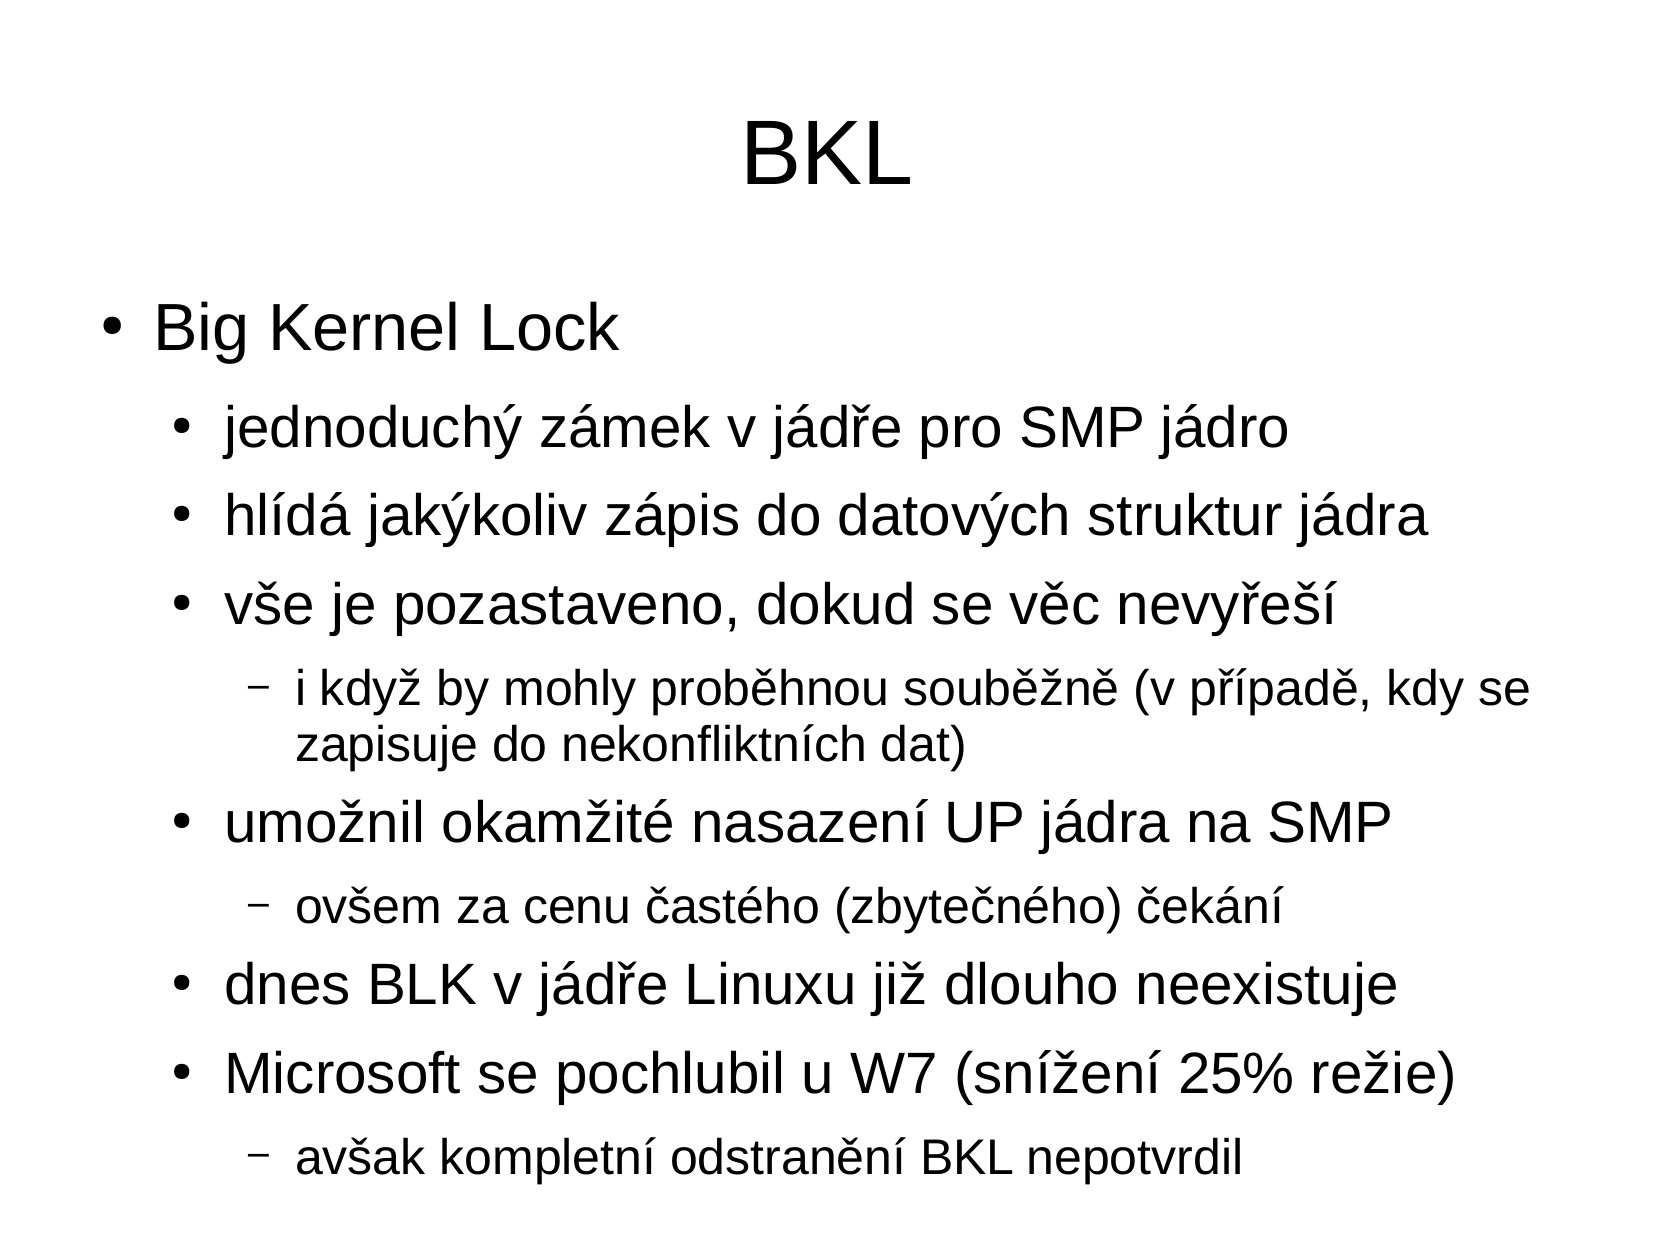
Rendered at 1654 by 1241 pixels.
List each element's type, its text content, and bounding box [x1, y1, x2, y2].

list Big Kernel Lock jednoduchý zámek v jádře pro SMP jádro hlídá jakýkoliv zápis do datových struktur jádra vše je pozastaveno, dokud se věc nevyřeší i když by mohly proběhnou souběžně (v případě, kdy se zapisuje do nekonfliktních dat) umožnil okamžité nasazení UP jádra na SMP ovšem za cenu častého (zbytečného) čekání dnes BLK v jádře Linuxu již dlouho neexistuje Microsoft se pochlubil u W7 (snížení 25% režie) avšak kompletní odstranění BKL nepotvrdil [82, 290, 1571, 1185]
title BKL [82, 49, 1571, 257]
